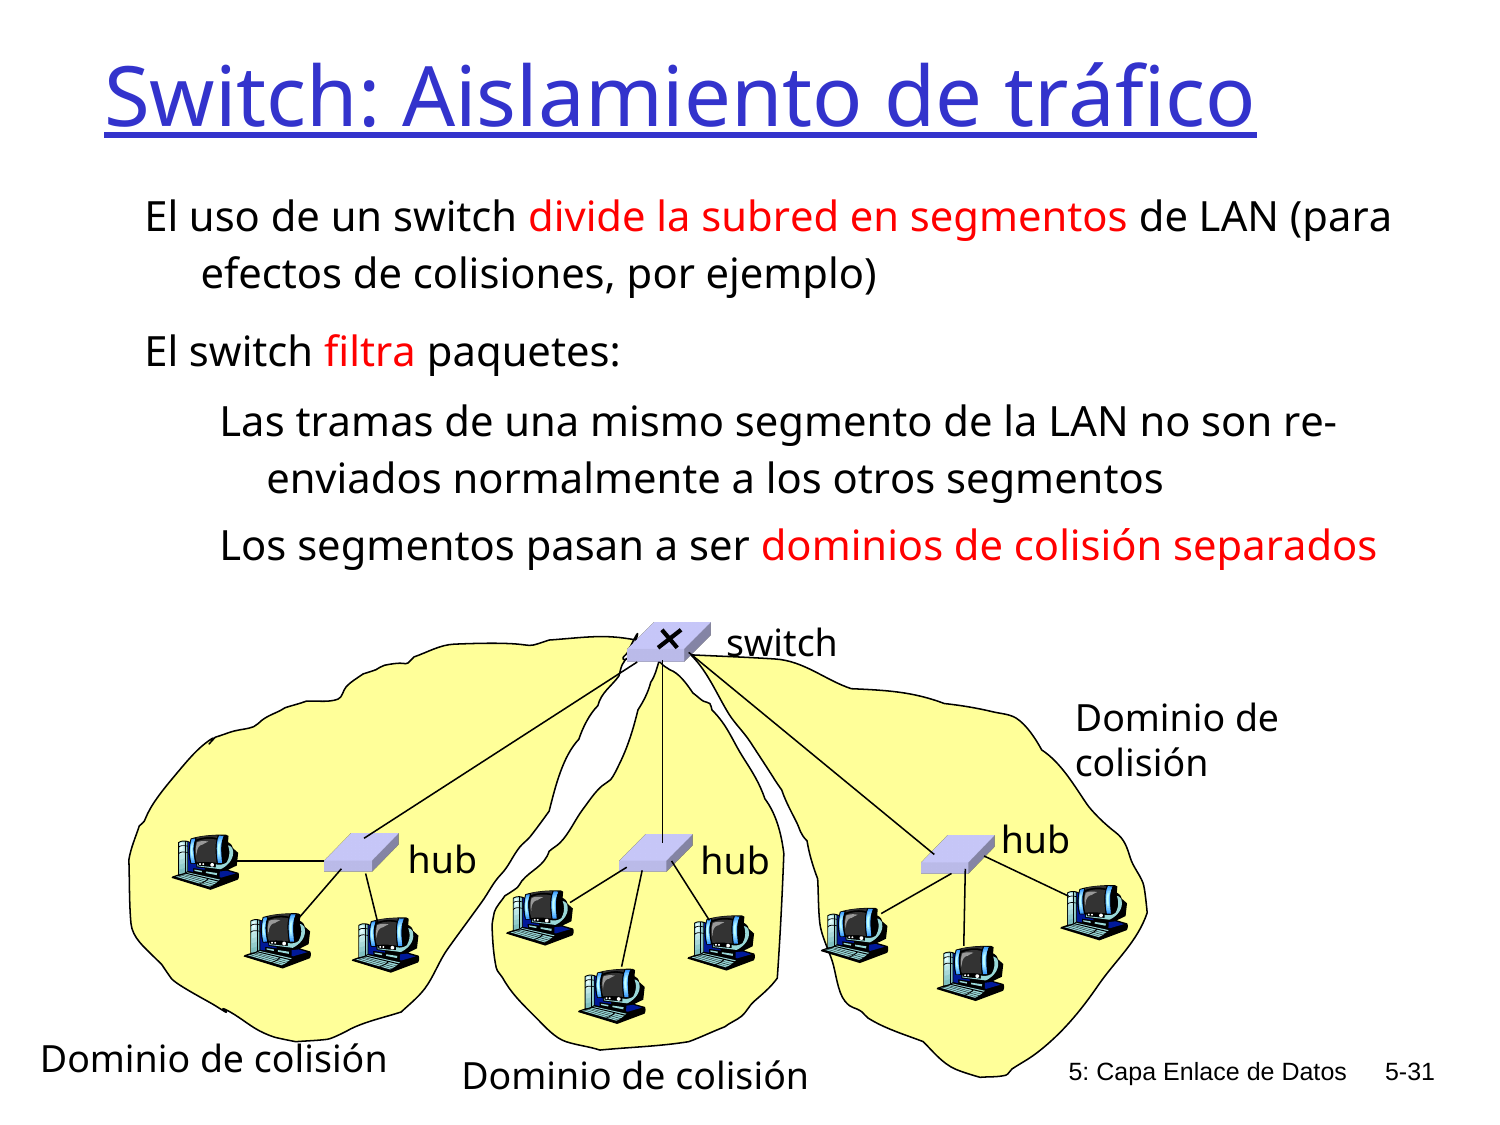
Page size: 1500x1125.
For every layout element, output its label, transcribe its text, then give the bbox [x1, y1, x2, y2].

text_box Dominio de colisión [25, 1027, 404, 1089]
text_box [128, 622, 783, 1044]
text_box Dominio de colisión [446, 1044, 825, 1105]
picture [936, 945, 1006, 1002]
picture [506, 889, 575, 946]
picture [820, 907, 890, 964]
text_box hub [1053, 835, 1065, 851]
text_box hub [986, 808, 1086, 870]
picture [687, 914, 756, 971]
title Switch: Aislamiento de tráfico [89, 0, 1365, 188]
text_box hub [685, 829, 785, 890]
text_box Dominio de colisión [1060, 686, 1305, 838]
list El uso de un switch divide la subred en segmentos de LAN (para efectos de colisiones, por ejemplo) El switch filtra paquetes: Las tramas de una mismo segmento de la LAN no son re-enviados normalmente a los otros segmentos Los segmentos pasan a ser dominios de colisión separados [129, 178, 1423, 589]
text_box switch [711, 611, 854, 672]
text_box hub [392, 828, 497, 889]
picture [243, 912, 312, 969]
picture [351, 916, 421, 973]
picture [1060, 884, 1129, 941]
text_box [692, 657, 1148, 1078]
picture [171, 834, 241, 890]
picture [578, 968, 647, 1024]
text_box [695, 655, 711, 668]
